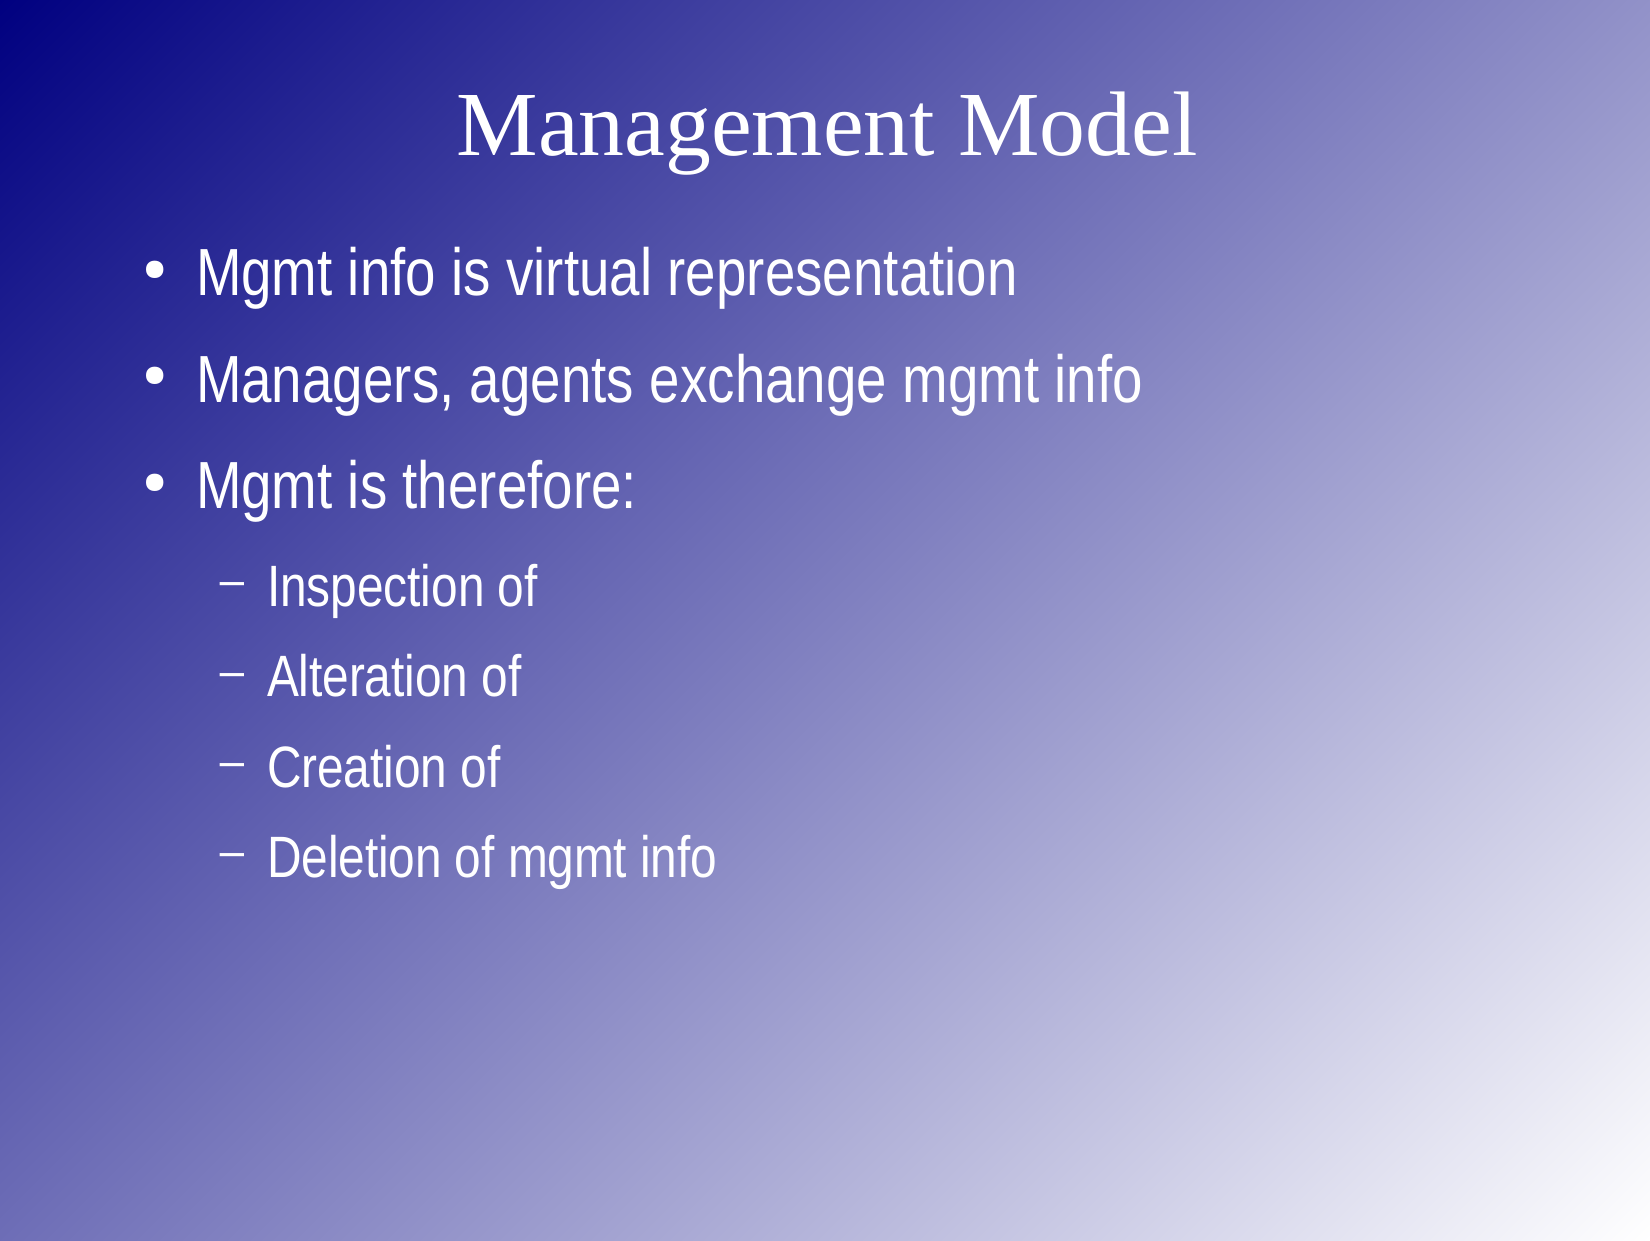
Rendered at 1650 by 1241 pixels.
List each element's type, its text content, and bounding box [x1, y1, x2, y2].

title Management Model [123, 27, 1533, 221]
list Mgmt info is virtual representation Managers, agents exchange mgmt info Mgmt is therefore: Inspection of Alteration of Creation of Deletion of mgmt info [125, 233, 1535, 1000]
